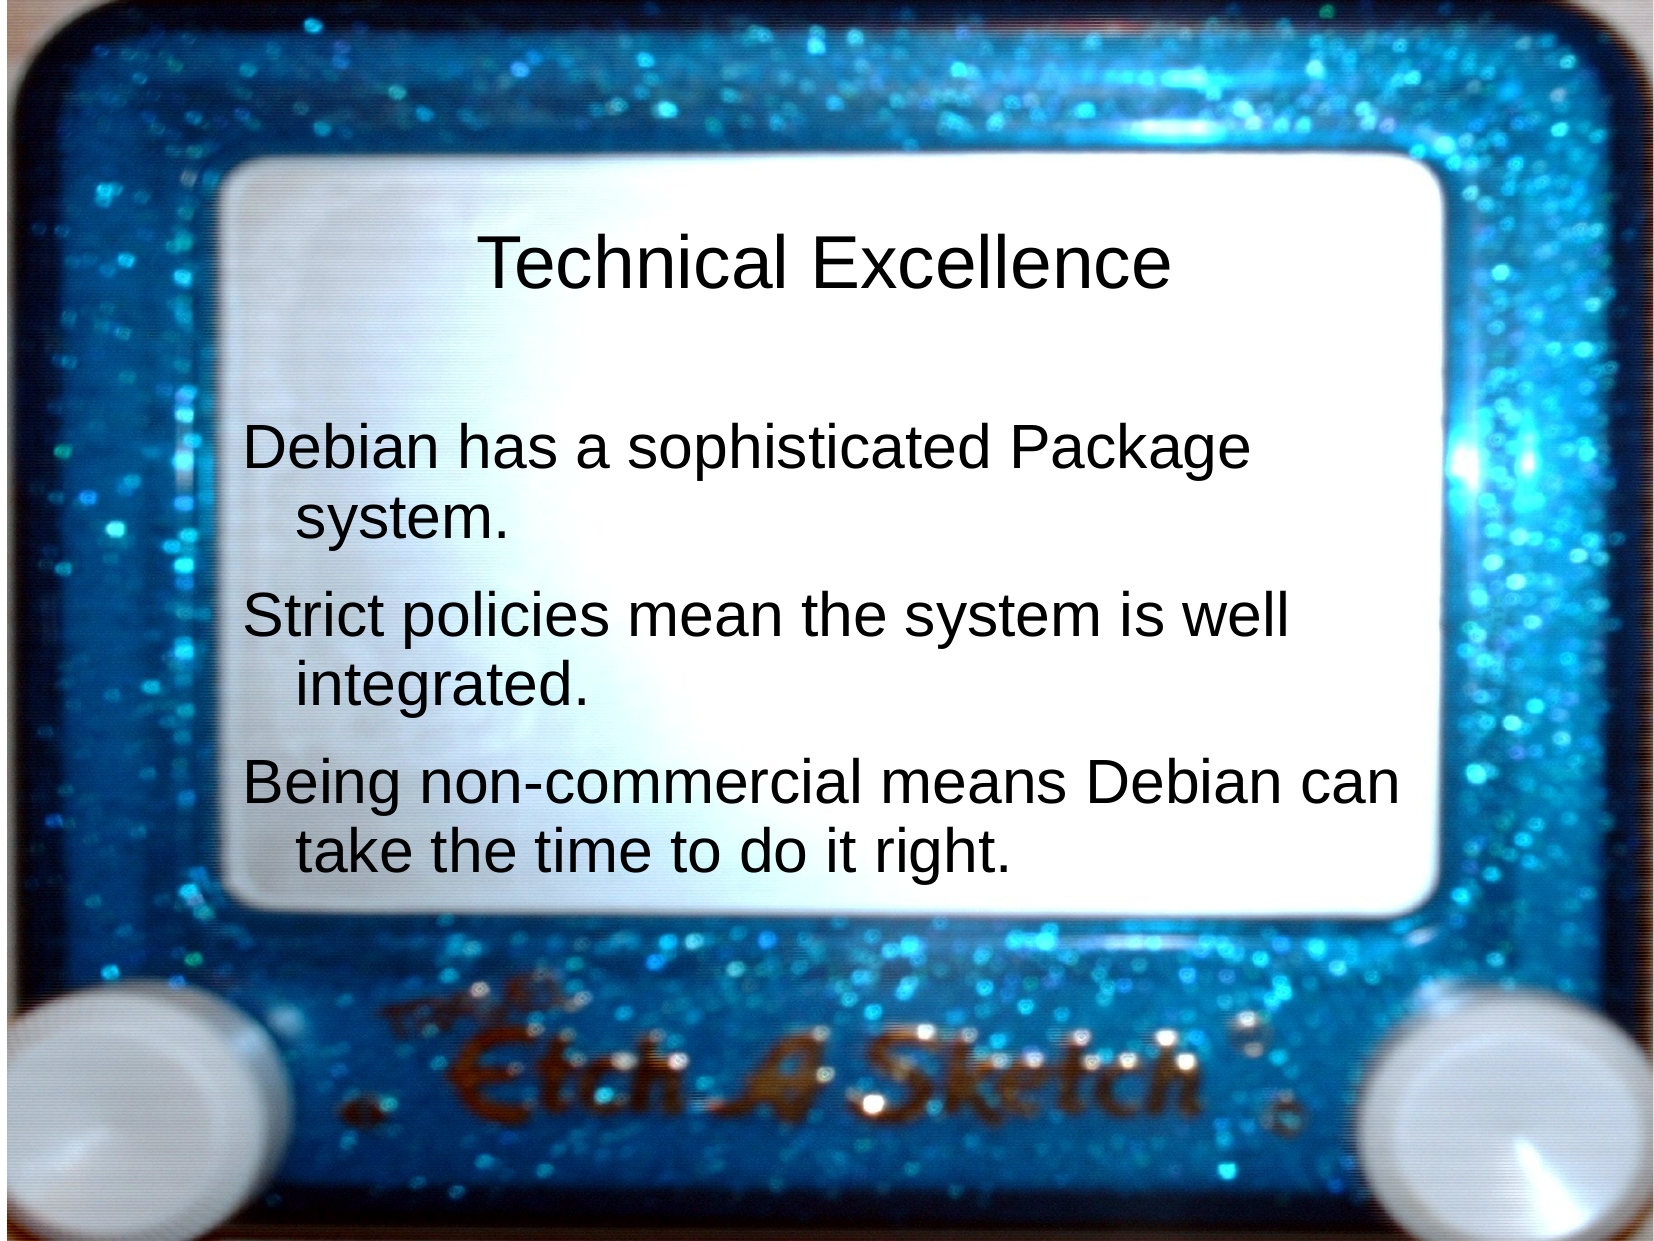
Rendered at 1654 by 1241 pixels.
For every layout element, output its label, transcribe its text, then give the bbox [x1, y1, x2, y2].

picture [7, 0, 1654, 1241]
list Debian has a sophisticated Package system. Strict policies mean the system is well integrated. Being non-commercial means Debian can take the time to do it right. [225, 412, 1426, 887]
title Technical Excellence [225, 157, 1426, 368]
